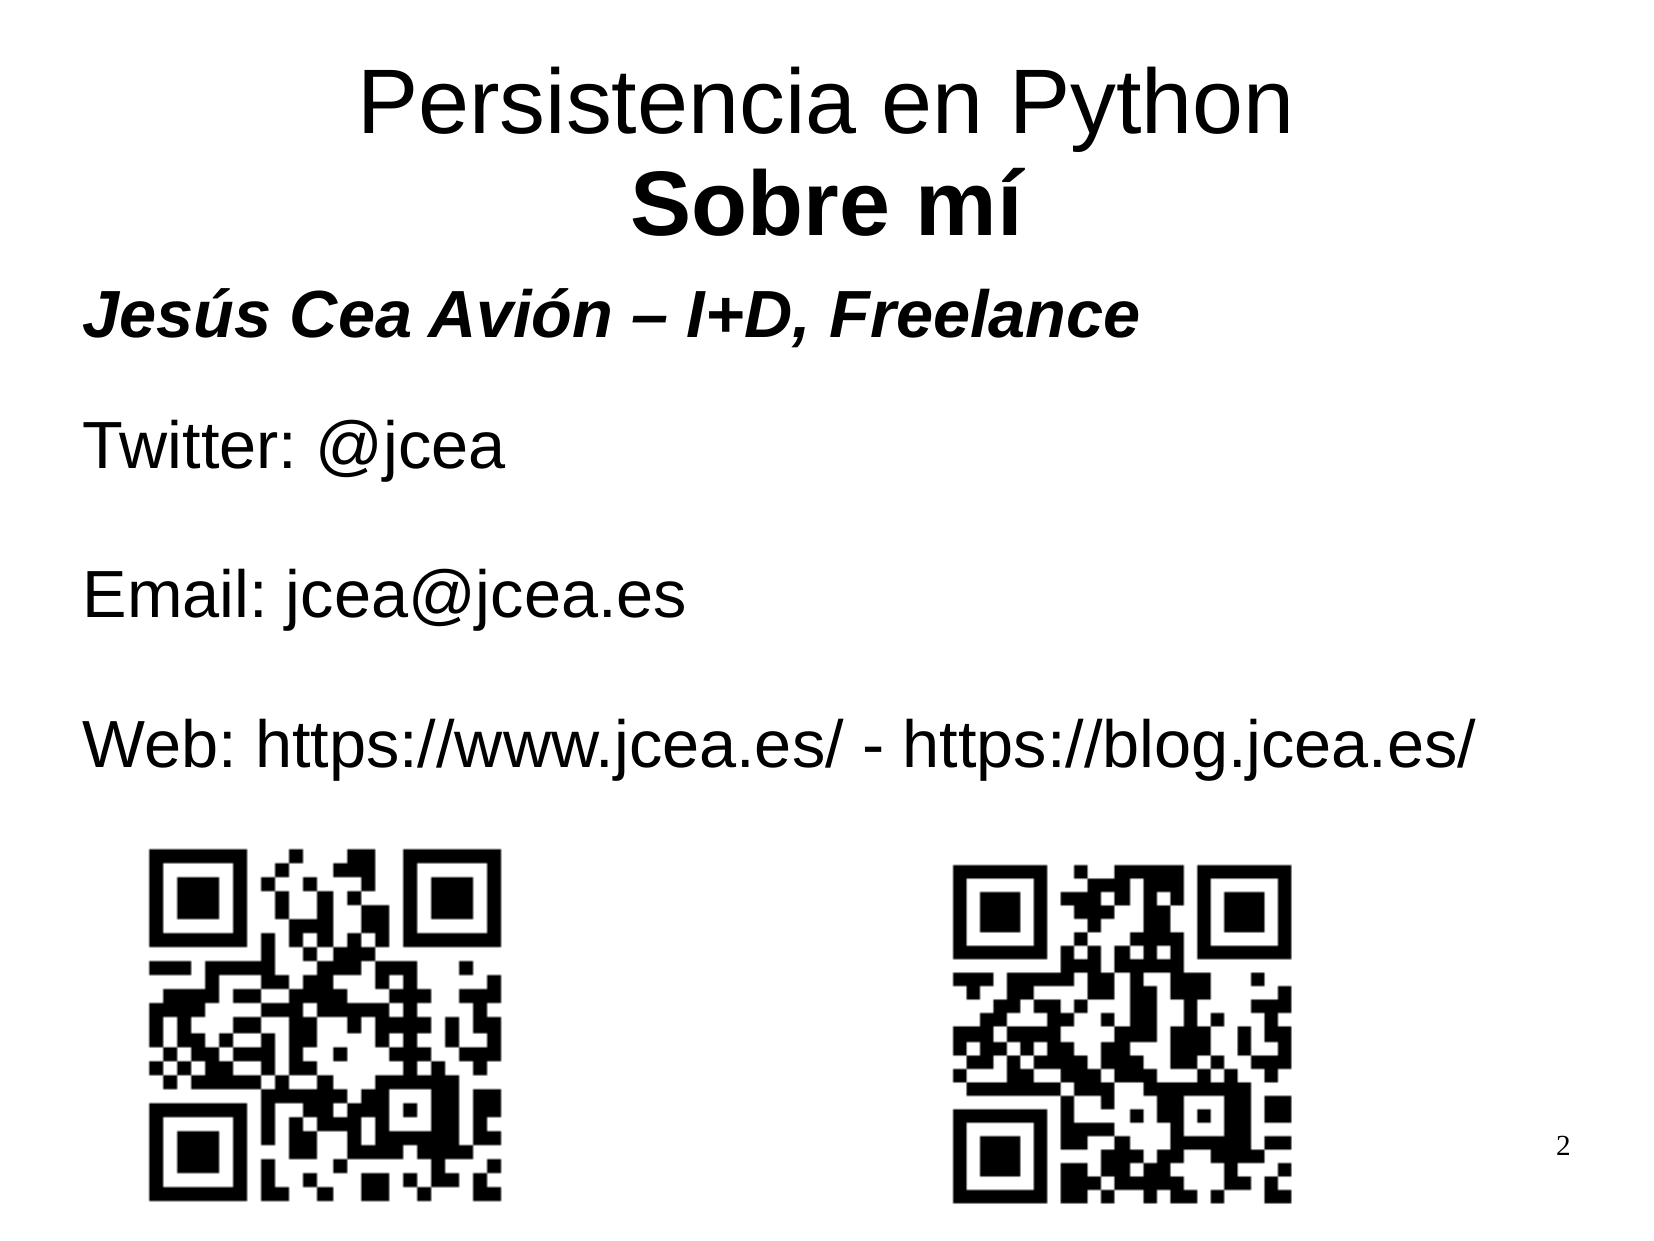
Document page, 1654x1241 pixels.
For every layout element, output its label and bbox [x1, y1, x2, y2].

picture [94, 794, 560, 1241]
text_box [82, 49, 1571, 1010]
picture [900, 812, 1348, 1241]
